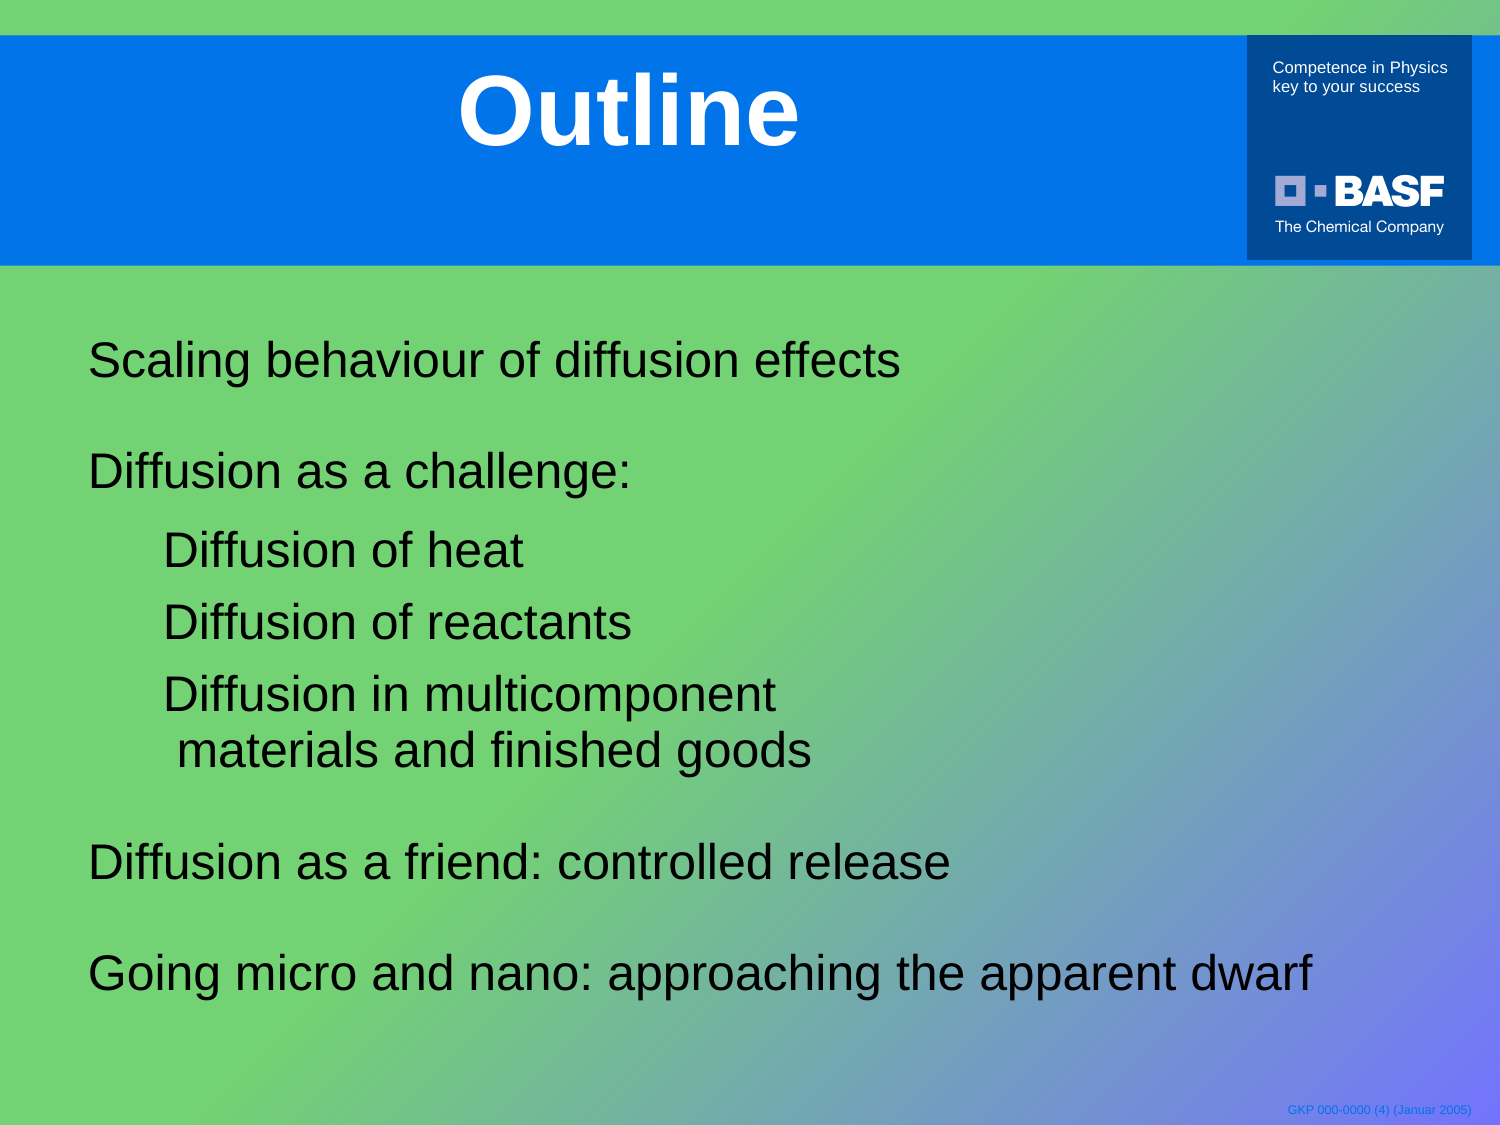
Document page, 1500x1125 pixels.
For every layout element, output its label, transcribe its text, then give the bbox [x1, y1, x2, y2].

title Outline [27, 54, 1232, 246]
picture [1247, 35, 1472, 260]
title Going micro and nano: approaching the apparent dwarf [1438, 1063, 1500, 1125]
text_box Scaling behaviour of diffusion effects Diffusion as a challenge: Diffusion of heat Diffusion of reactants Diffusion in multicomponent materials and finished goods Diffusion as a friend: controlled release Going micro and nano: approaching the apparent dwarf [59, 324, 1346, 1032]
